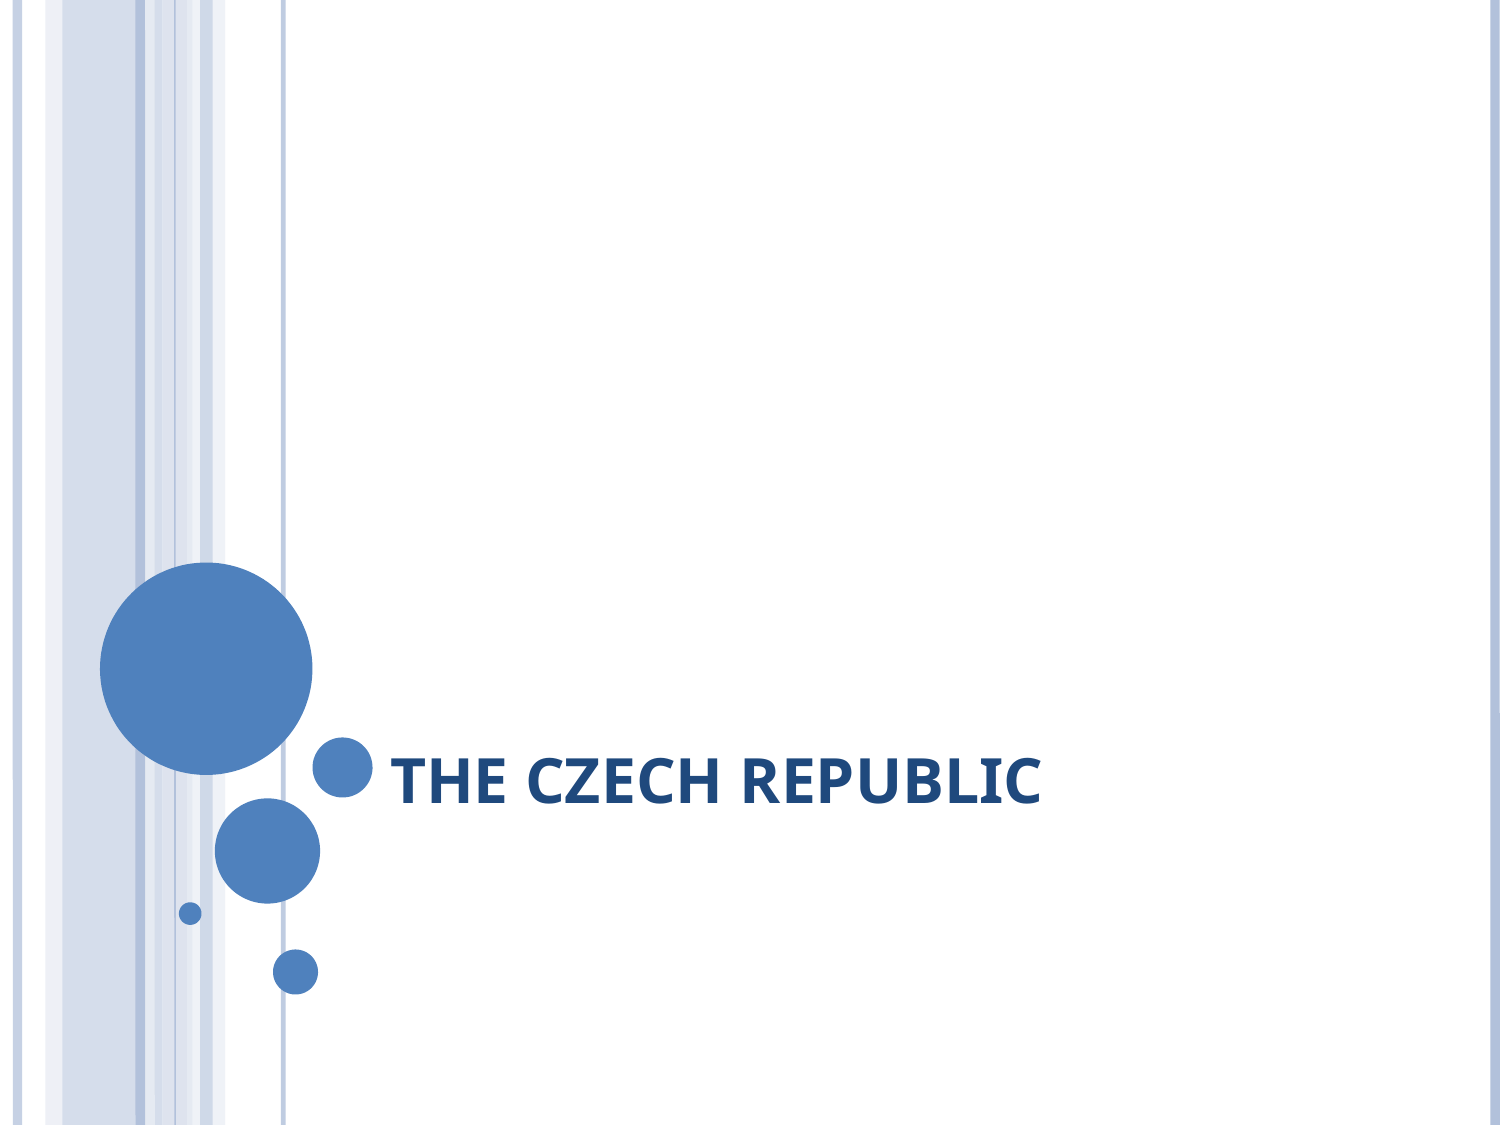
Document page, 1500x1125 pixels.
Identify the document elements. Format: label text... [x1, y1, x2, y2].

title THE CZECH REPUBLIC [375, 512, 1388, 824]
